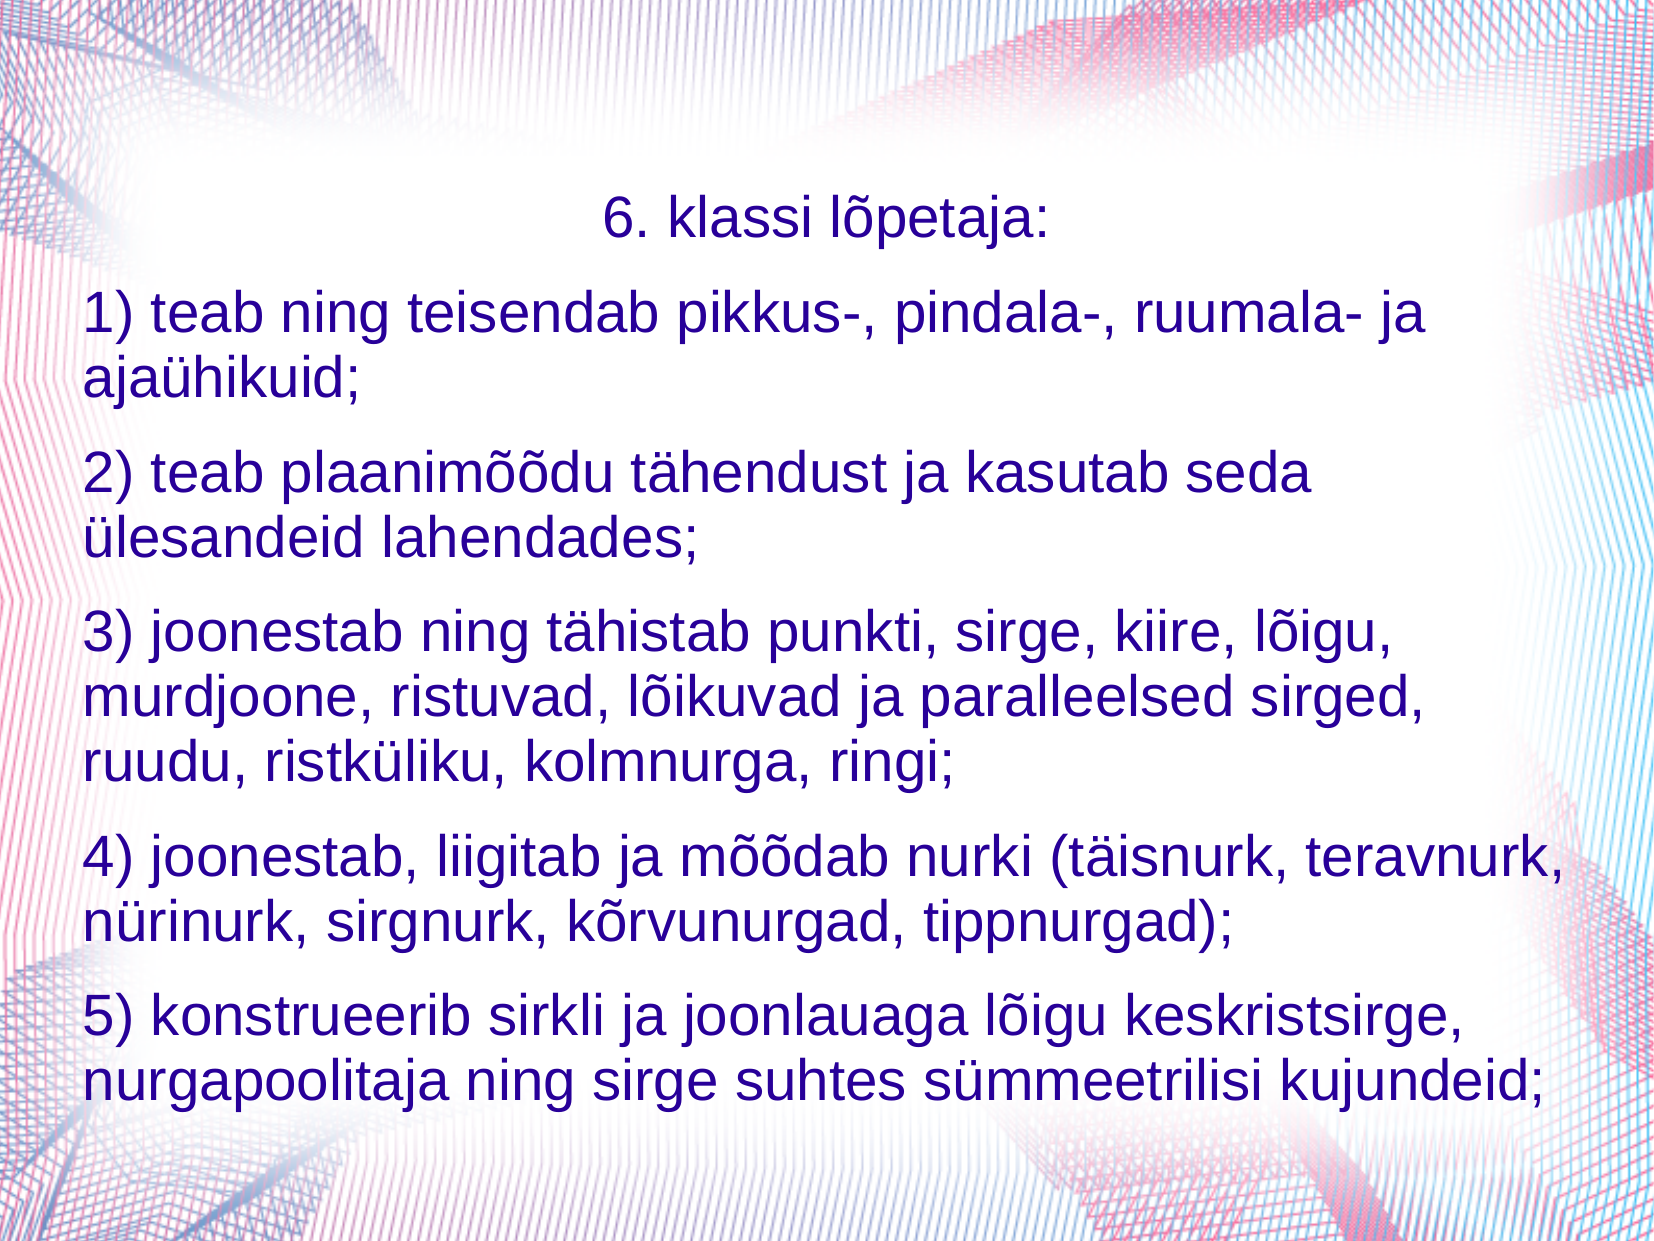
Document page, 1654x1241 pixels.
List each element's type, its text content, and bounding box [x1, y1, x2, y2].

list 6. klassi lõpetaja: 1) teab ning teisendab pikkus-, pindala-, ruumala- ja ajaühikuid; 2) teab plaanimõõdu tähendust ja kasutab seda ülesandeid lahendades; 3) joonestab ning tähistab punkti, sirge, kiire, lõigu, murdjoone, ristuvad, lõikuvad ja paralleelsed sirged, ruudu, ristküliku, kolmnurga, ringi; 4) joonestab, liigitab ja mõõdab nurki (täisnurk, teravnurk, nürinurk, sirgnurk, kõrvunurgad, tippnurgad); 5) konstrueerib sirkli ja joonlauaga lõigu keskristsirge, nurgapoolitaja ning sirge suhtes sümmeetrilisi kujundeid; [82, 185, 1571, 1111]
picture [0, 0, 1654, 1241]
